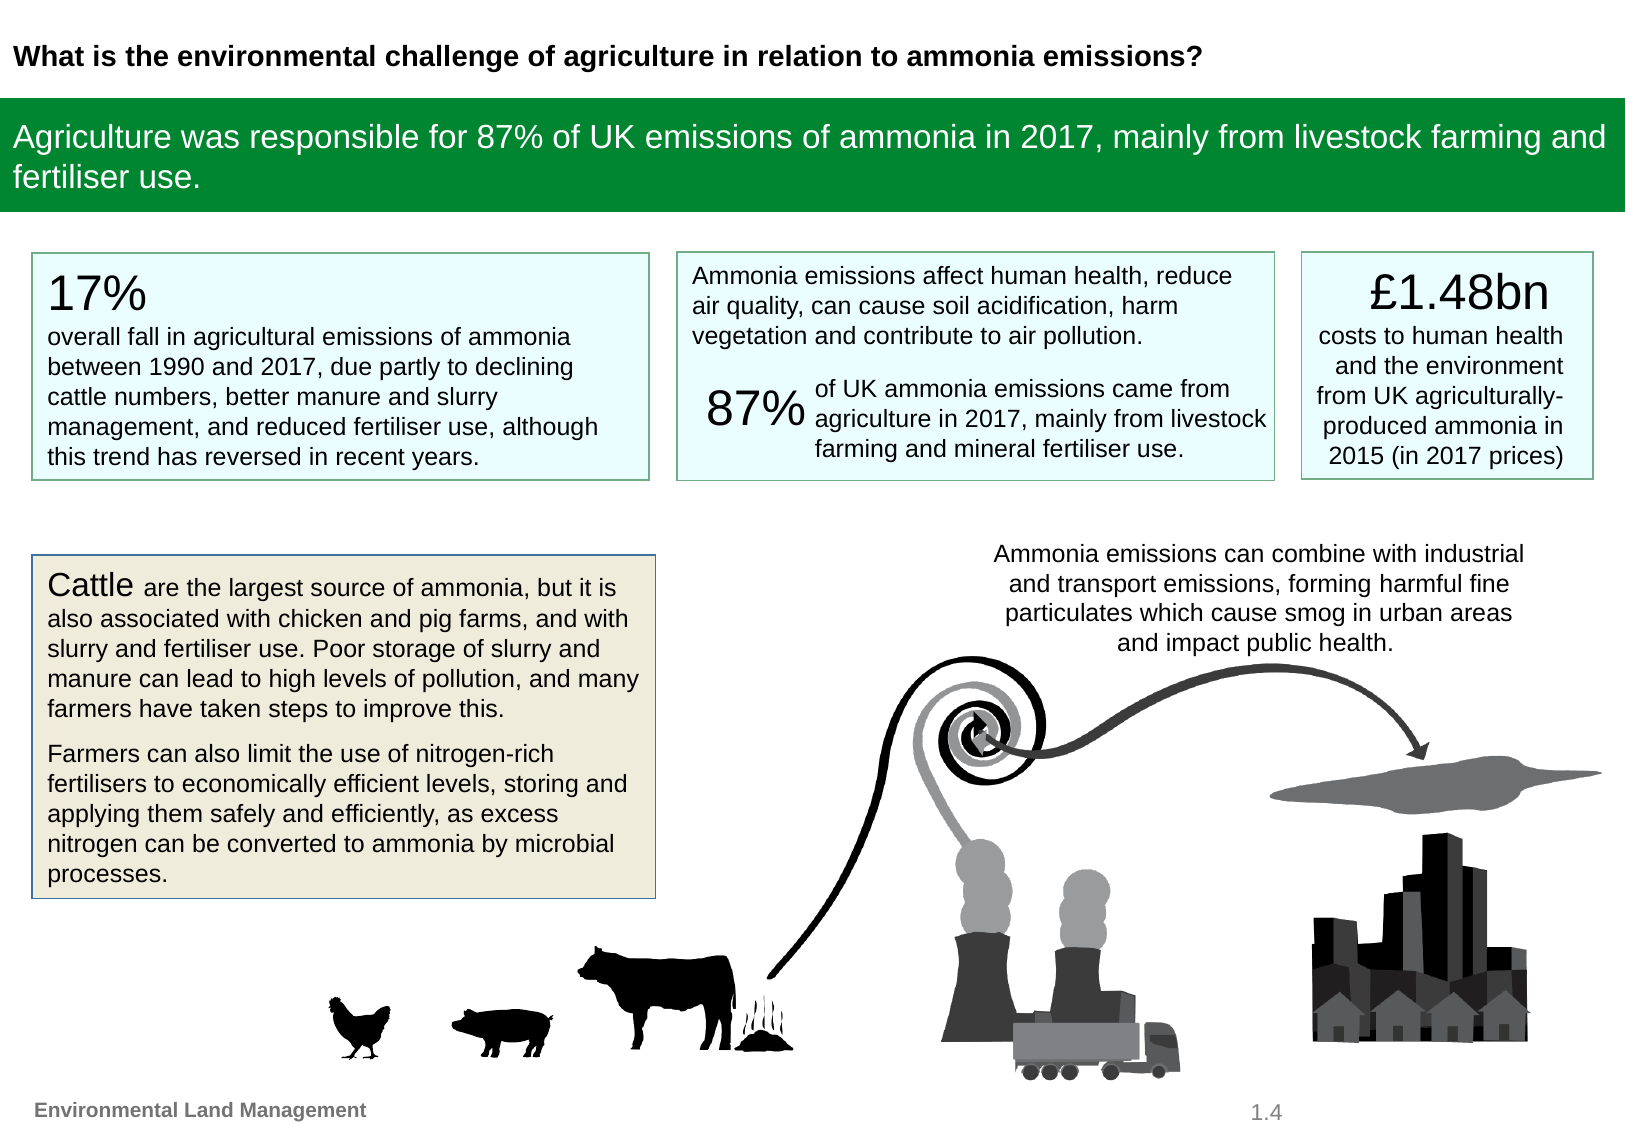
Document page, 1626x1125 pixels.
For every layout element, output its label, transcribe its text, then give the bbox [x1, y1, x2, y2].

text_box Environmental Land Management [34, 1097, 367, 1122]
text_box £1.48bn costs to human health and the environment from UK agriculturally-produced ammonia in 2015 (in 2017 prices) [1301, 251, 1593, 480]
text_box What is the environmental challenge of agriculture in relation to ammonia emissions? [0, 29, 1224, 98]
text_box 1.4 [1235, 1081, 1602, 1125]
text_box Agriculture was responsible for 87% of UK emissions of ammonia in 2017, mainly from livestock farming and fertiliser use. [0, 98, 1625, 212]
text_box Ammonia emissions affect human health, reduce air quality, can cause soil acidification, harm vegetation and contribute to air pollution. 87% [677, 252, 1275, 481]
text_box Ammonia emissions can combine with industrial and transport emissions, forming harmful fine particulates which cause smog in urban areas and impact public health. [976, 530, 1543, 630]
text_box Cattle are the largest source of ammonia, but it is also associated with chicken and pig farms, and with slurry and fertiliser use. Poor storage of slurry and manure can lead to high levels of pollution, and many farmers have taken steps to improve this. Farmers can also limit the use of nitrogen-rich fertilisers to economically efficient levels, storing and applying them safely and efficiently, as excess nitrogen can be converted to ammonia by microbial processes. [32, 555, 656, 899]
text_box 17% overall fall in agricultural emissions of ammonia between 1990 and 2017, due partly to declining cattle numbers, better manure and slurry management, and reduced fertiliser use, although this trend has reversed in recent years. [32, 252, 650, 481]
picture [421, 630, 1610, 1099]
text_box of UK ammonia emissions came from agriculture in 2017, mainly from livestock farming and mineral fertiliser use. [800, 365, 1292, 470]
picture [299, 955, 392, 1061]
